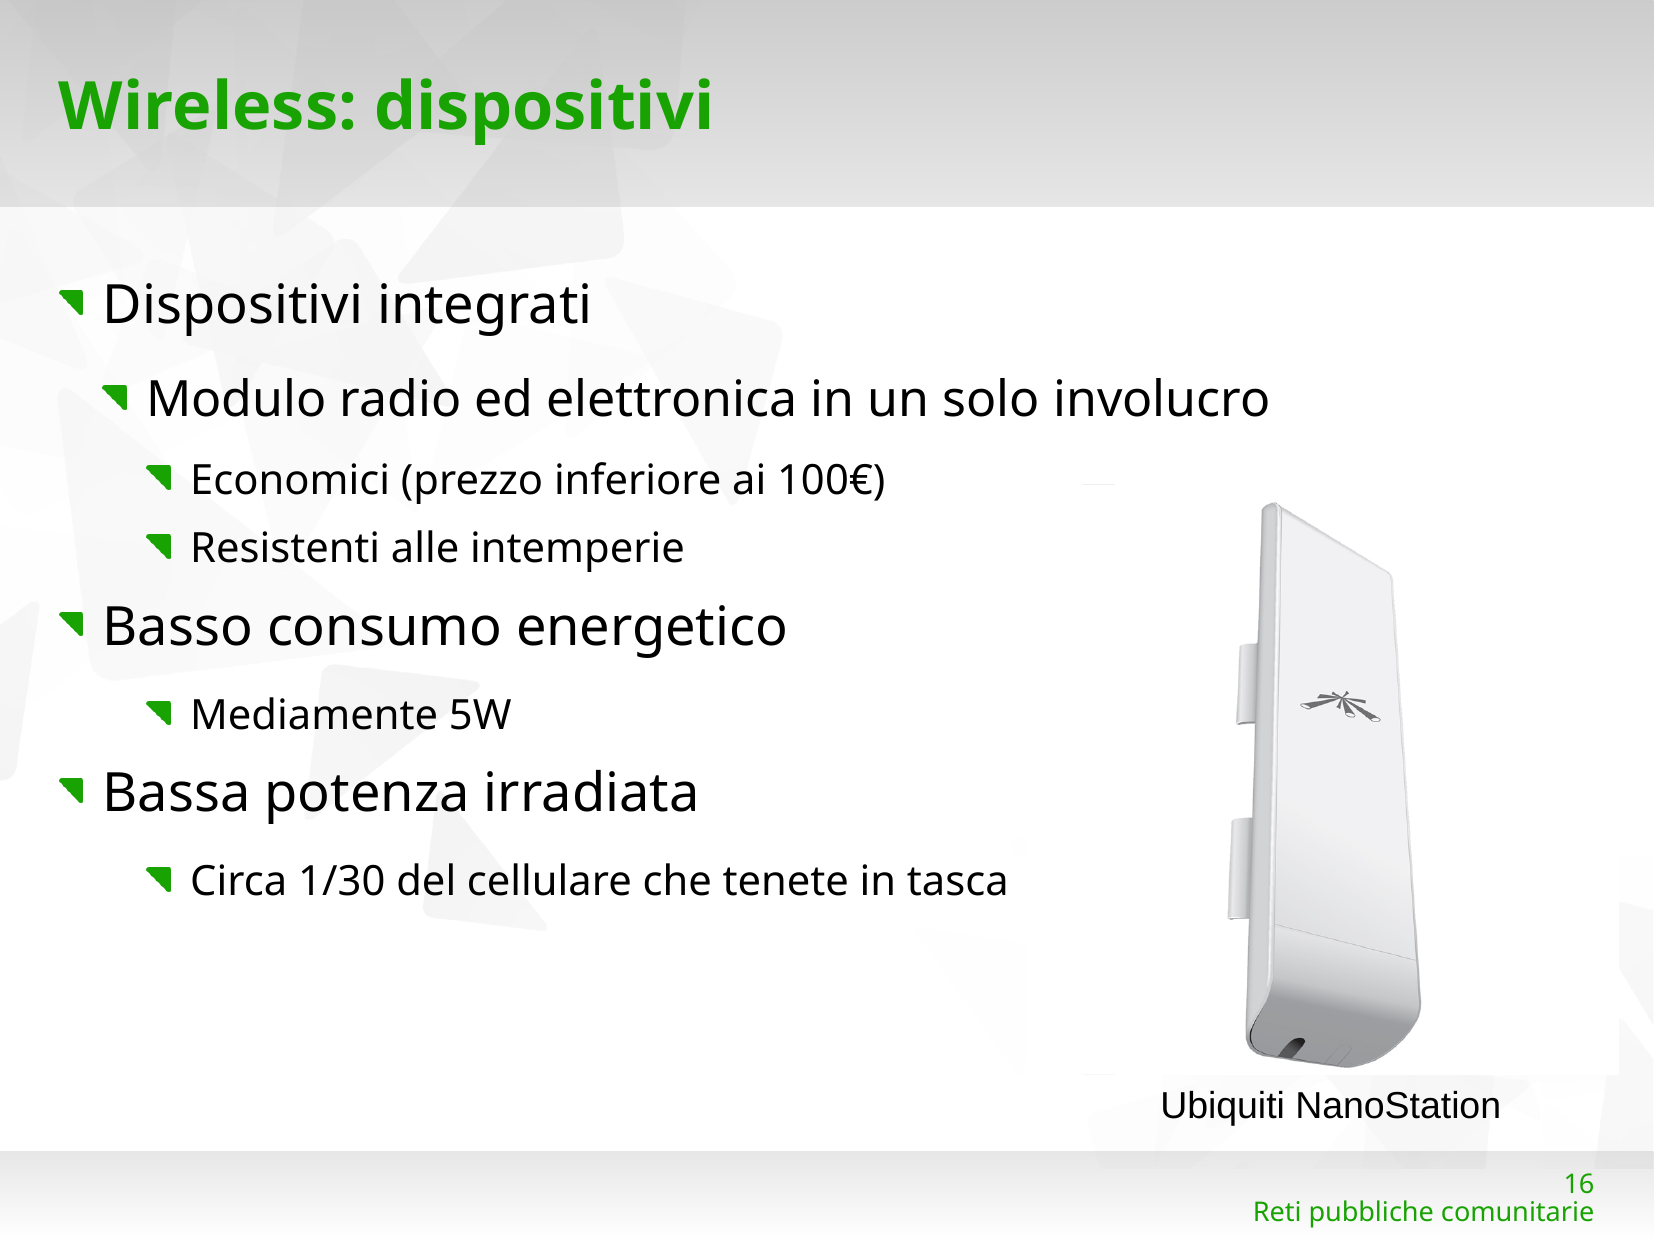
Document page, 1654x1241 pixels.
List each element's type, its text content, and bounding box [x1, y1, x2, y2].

picture [0, 0, 783, 931]
picture [915, 484, 1654, 1169]
list Dispositivi integrati Modulo radio ed elettronica in un solo involucro Economici (prezzo inferiore ai 100€) Resistenti alle intemperie Basso consumo energetico Mediamente 5W Bassa potenza irradiata Circa 1/30 del cellulare che tenete in tasca [59, 265, 1595, 986]
text_box Ubiquiti NanoStation [1145, 1077, 1560, 1134]
title Wireless: dispositivi [59, 29, 1595, 178]
